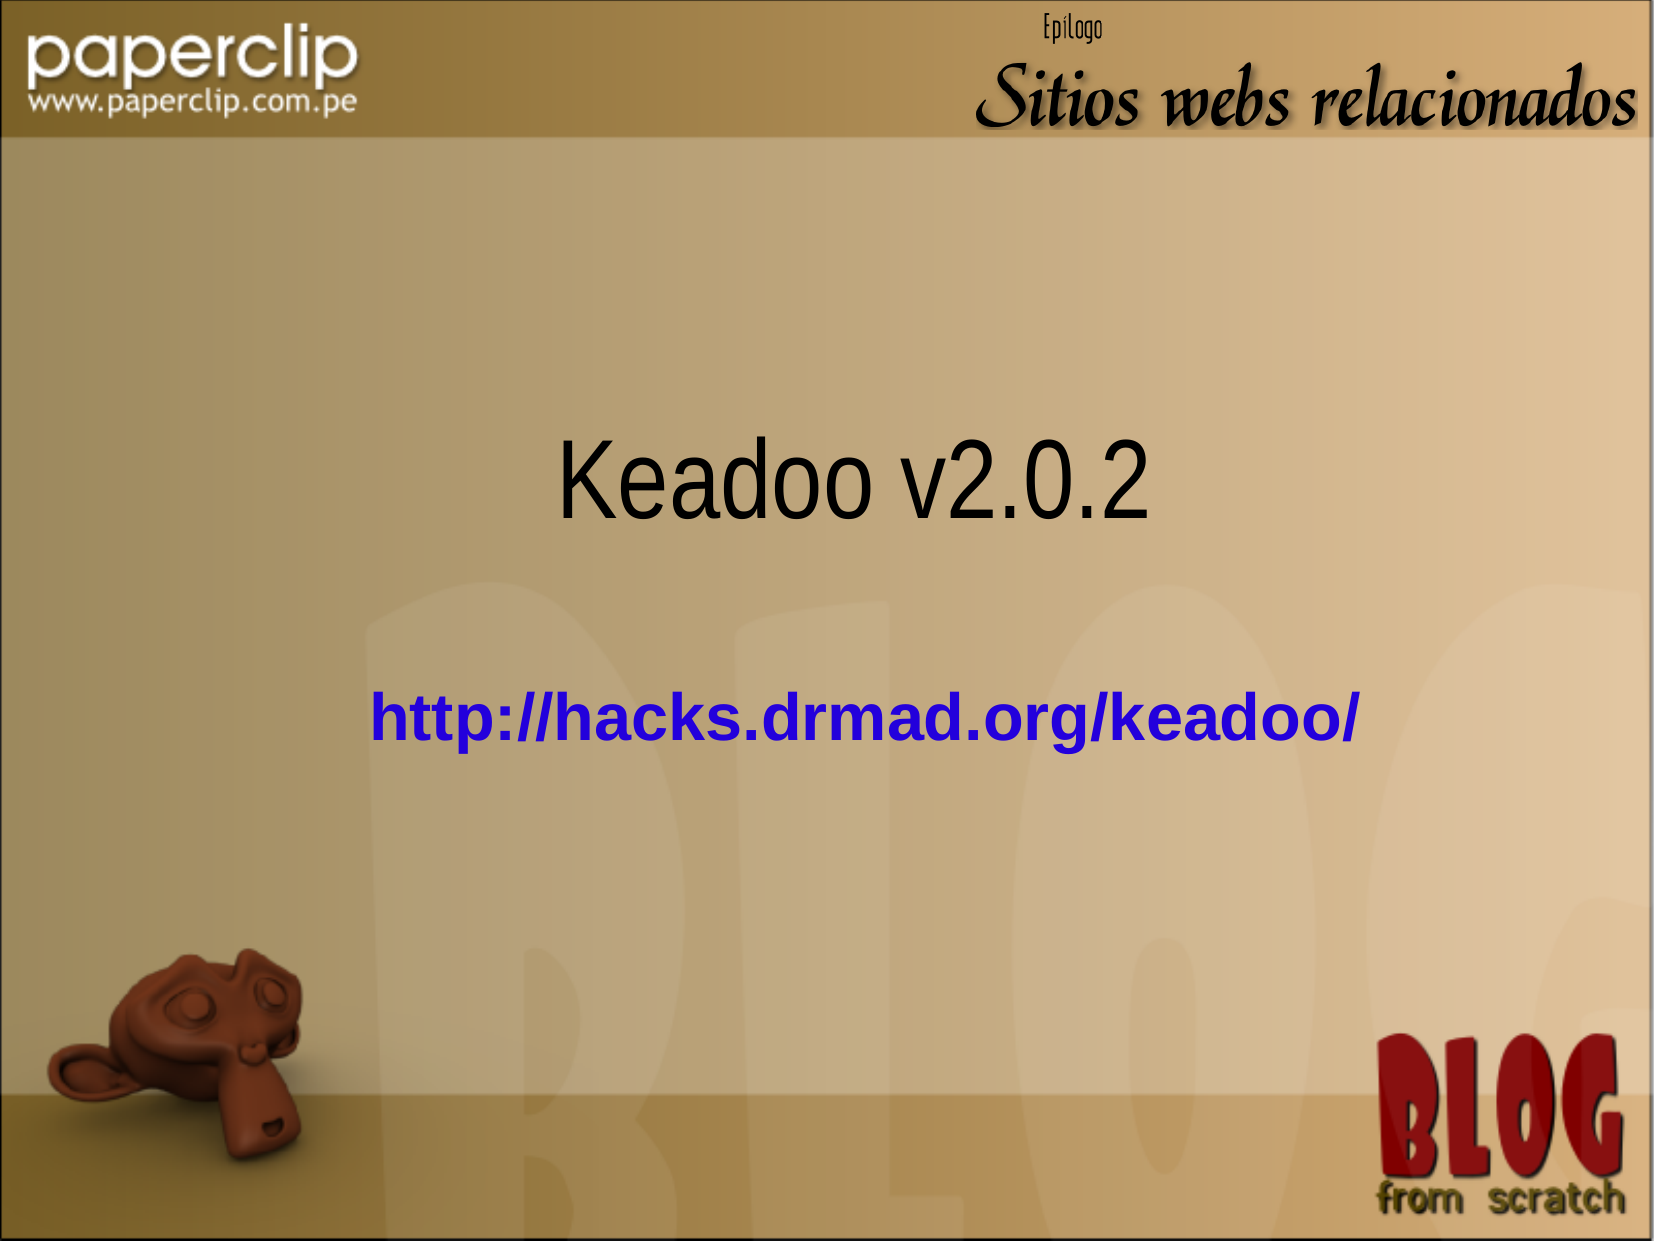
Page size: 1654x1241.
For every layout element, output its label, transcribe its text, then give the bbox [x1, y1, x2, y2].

picture [0, 0, 1654, 1241]
text_box Keadoo v2.0.2 [541, 406, 1192, 550]
text_box http://hacks.drmad.org/keadoo/ [354, 672, 1379, 762]
